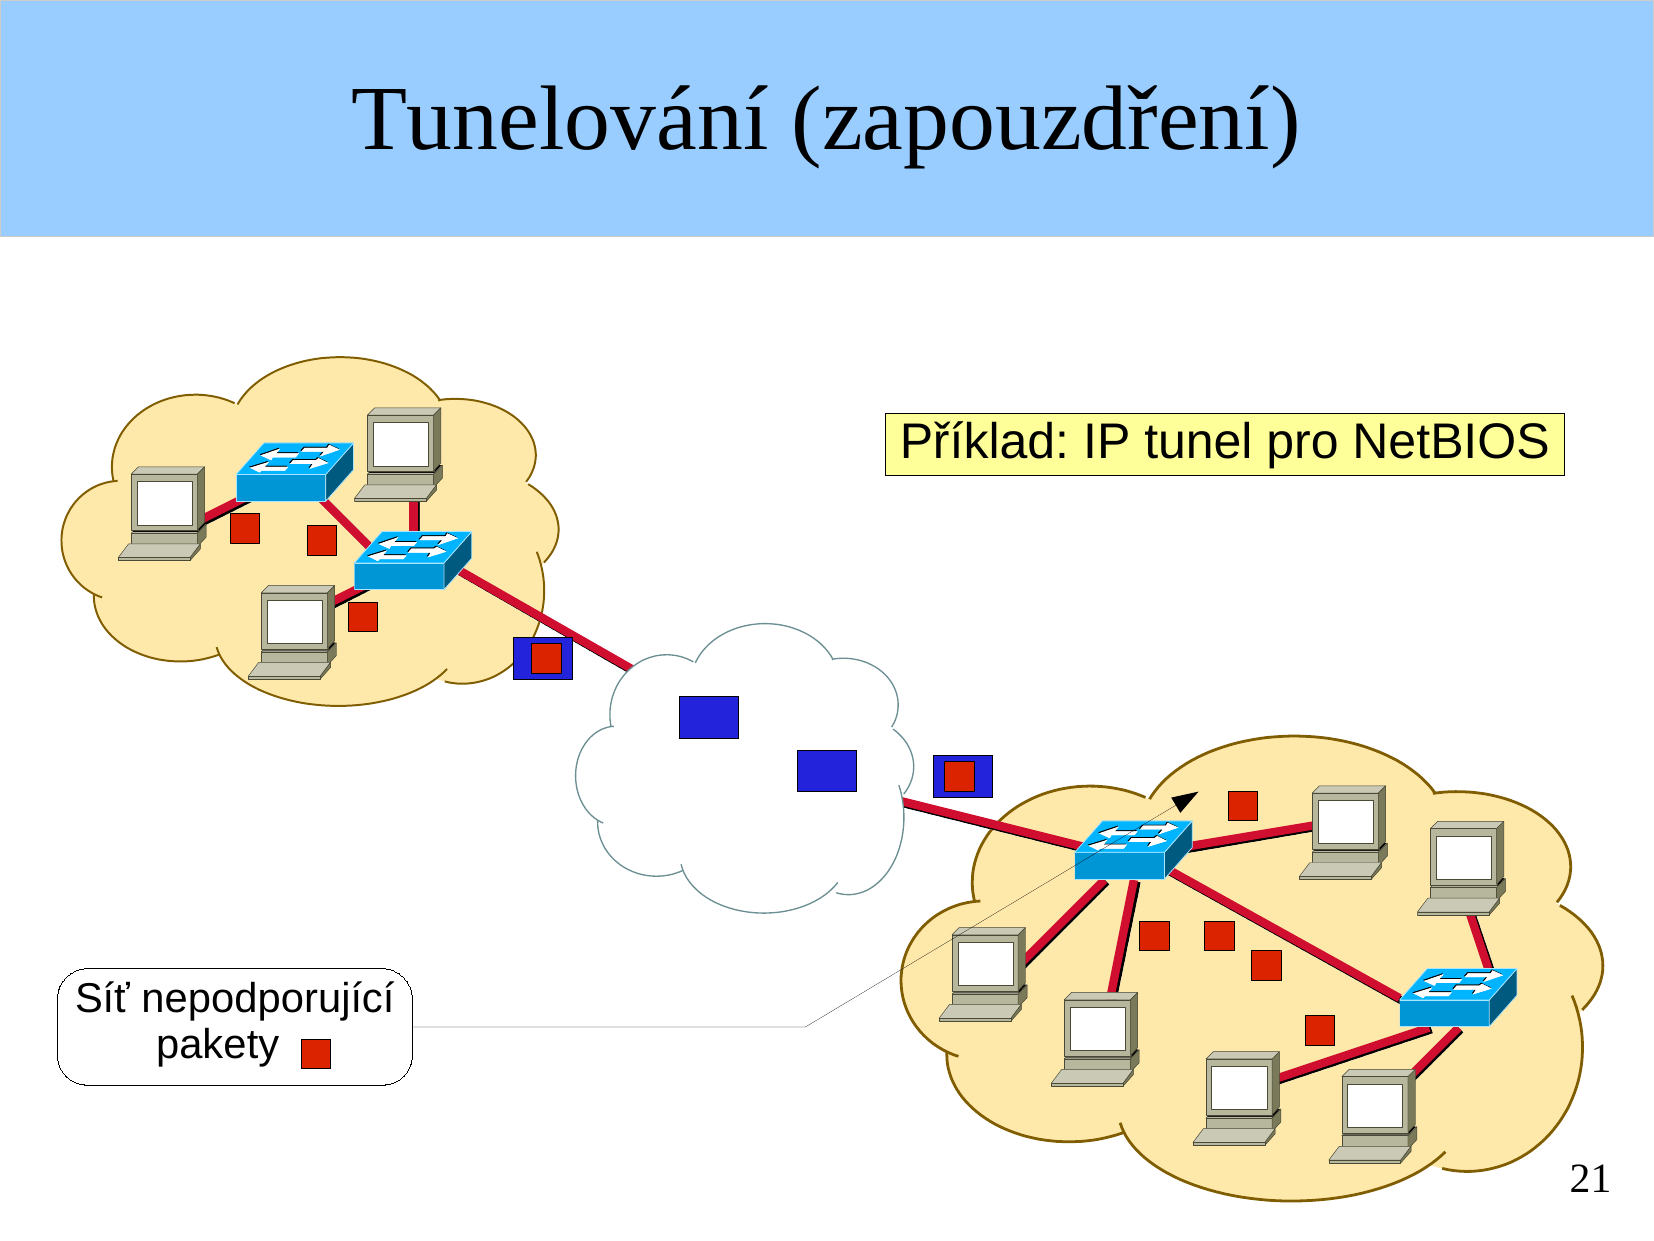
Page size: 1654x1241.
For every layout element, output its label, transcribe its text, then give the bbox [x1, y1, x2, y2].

text_box [933, 755, 993, 798]
text_box [1305, 1015, 1335, 1046]
text_box [513, 637, 573, 680]
text_box [348, 602, 378, 632]
text_box [230, 513, 260, 544]
picture [573, 621, 1607, 1205]
text_box [797, 750, 857, 792]
text_box [301, 1039, 331, 1069]
text_box Síť nepodporující pakety [57, 968, 413, 1086]
text_box Příklad: IP tunel pro NetBIOS [885, 413, 1443, 476]
text_box [1139, 921, 1170, 951]
text_box [1251, 950, 1282, 981]
text_box [1204, 921, 1235, 951]
text_box [1228, 791, 1258, 821]
text_box [679, 696, 739, 739]
title Tunelování (zapouzdření) [0, 0, 1654, 237]
picture [59, 354, 562, 709]
text_box [307, 525, 337, 556]
